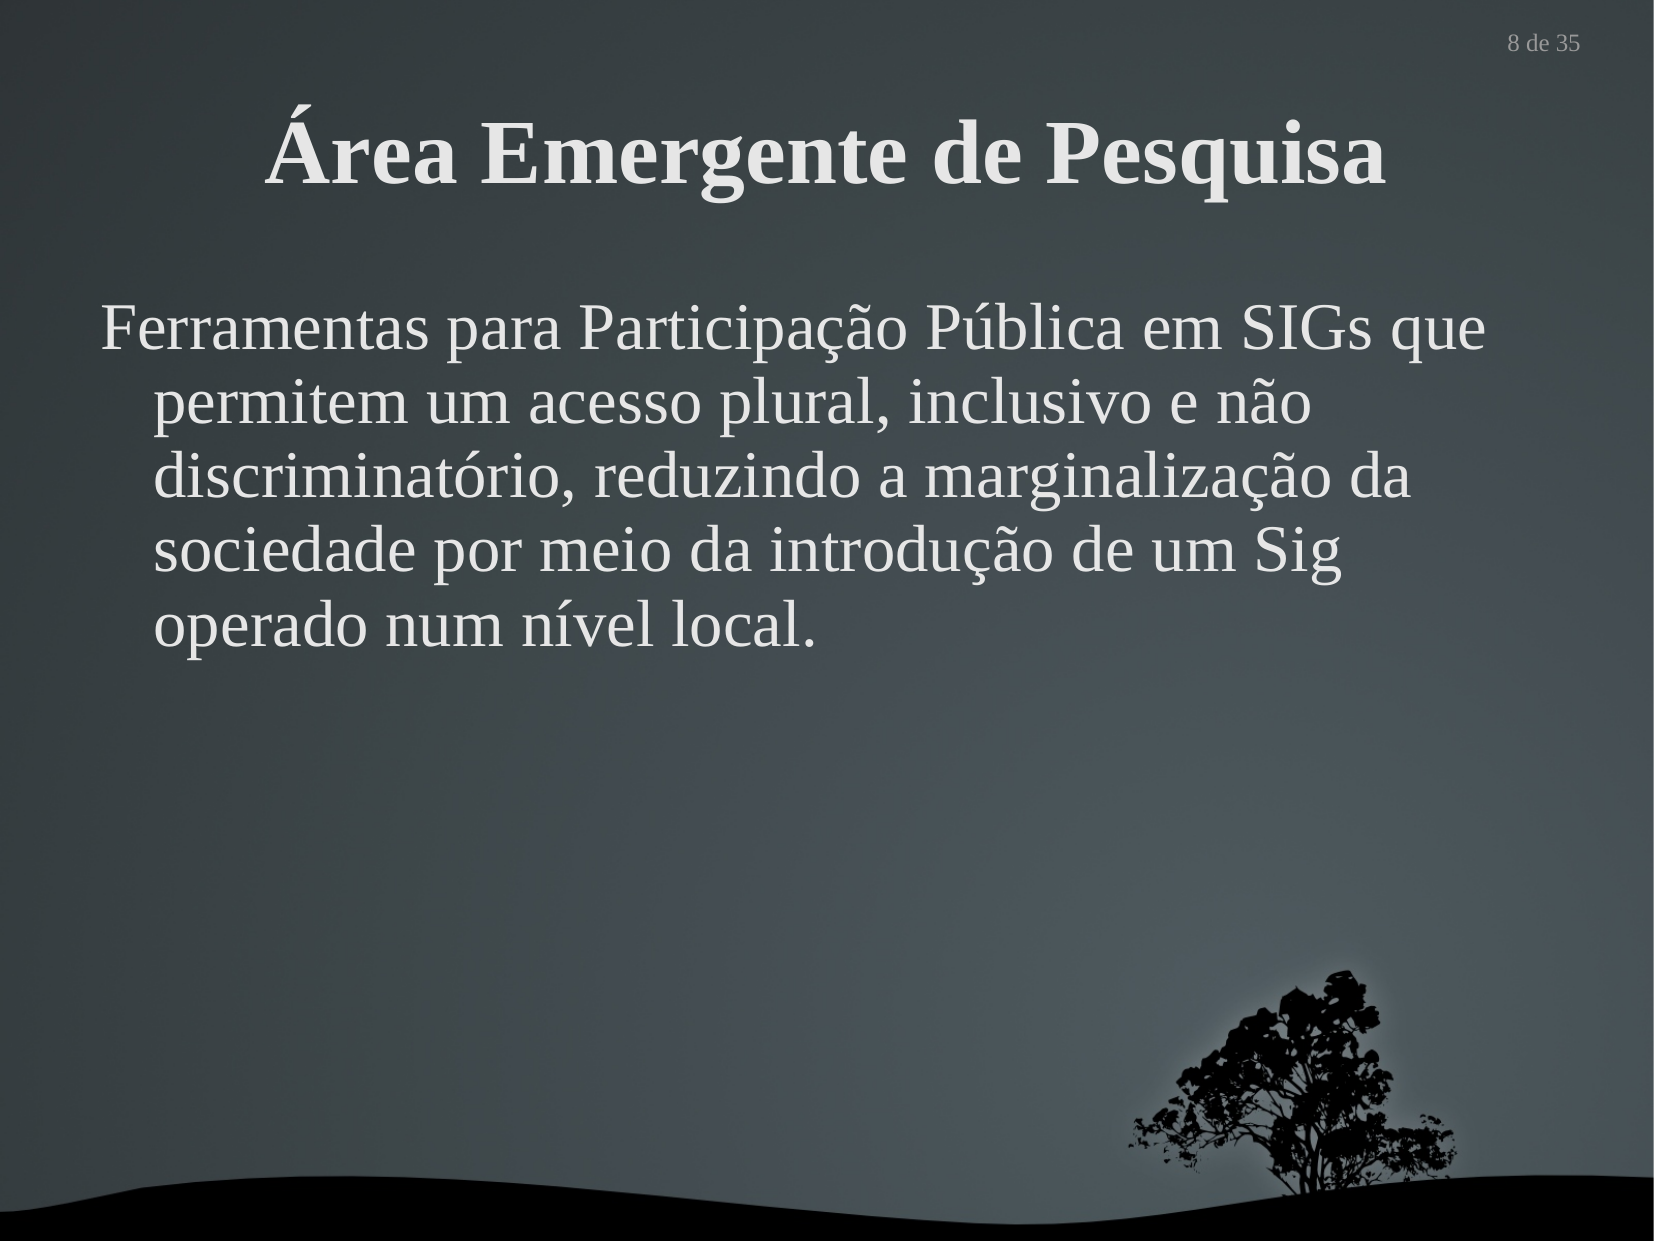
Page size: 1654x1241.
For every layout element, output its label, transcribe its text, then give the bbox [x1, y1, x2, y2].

list Ferramentas para Participação Pública em SIGs que permitem um acesso plural, inclusivo e não discriminatório, reduzindo a marginalização da sociedade por meio da introdução de um Sig operado num nível local. [82, 290, 1571, 1094]
title Área Emergente de Pesquisa [82, 56, 1571, 250]
picture [0, 0, 1654, 1241]
